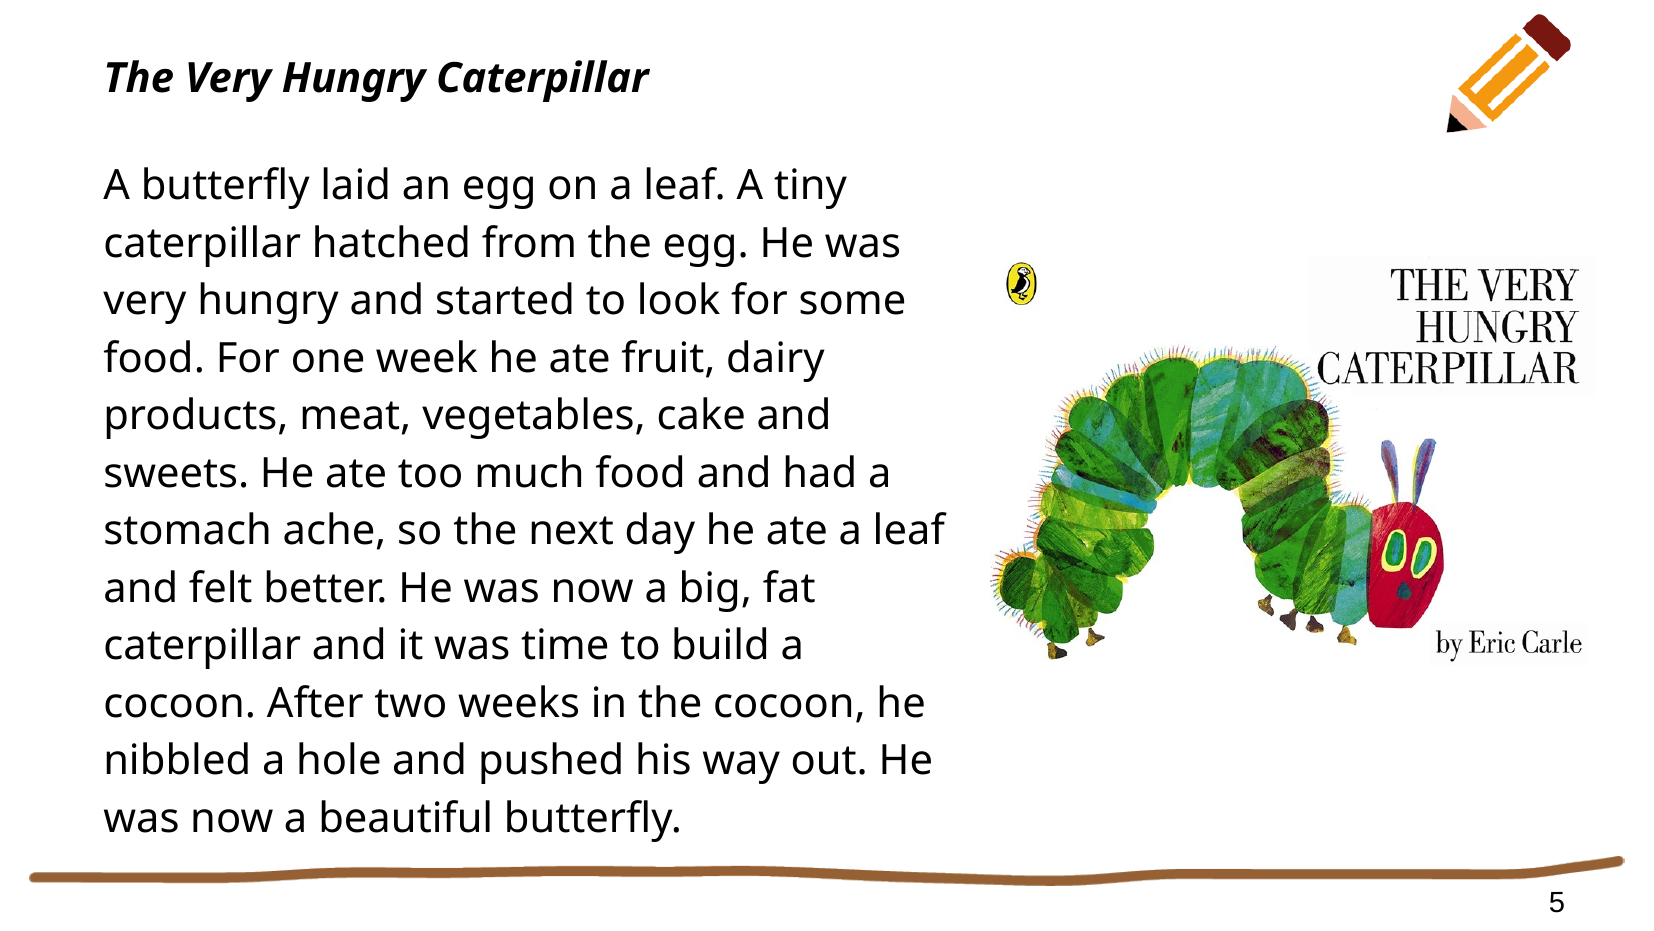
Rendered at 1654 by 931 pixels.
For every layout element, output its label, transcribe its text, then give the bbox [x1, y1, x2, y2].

picture [990, 249, 1607, 680]
text_box The Very Hungry Caterpillar A butterfly laid an egg on a leaf. A tiny caterpillar hatched from the egg. He was very hungry and started to look for some food. For one week he ate fruit, dairy products, meat, vegetables, cake and sweets. He ate too much food and had a stomach ache, so the next day he ate a leaf and felt better. He was now a big, fat caterpillar and it was time to build a cocoon. After two weeks in the cocoon, he nibbled a hole and pushed his way out. He was now a beautiful butterfly. [88, 35, 969, 691]
picture [1446, 14, 1571, 133]
picture [29, 856, 1625, 886]
